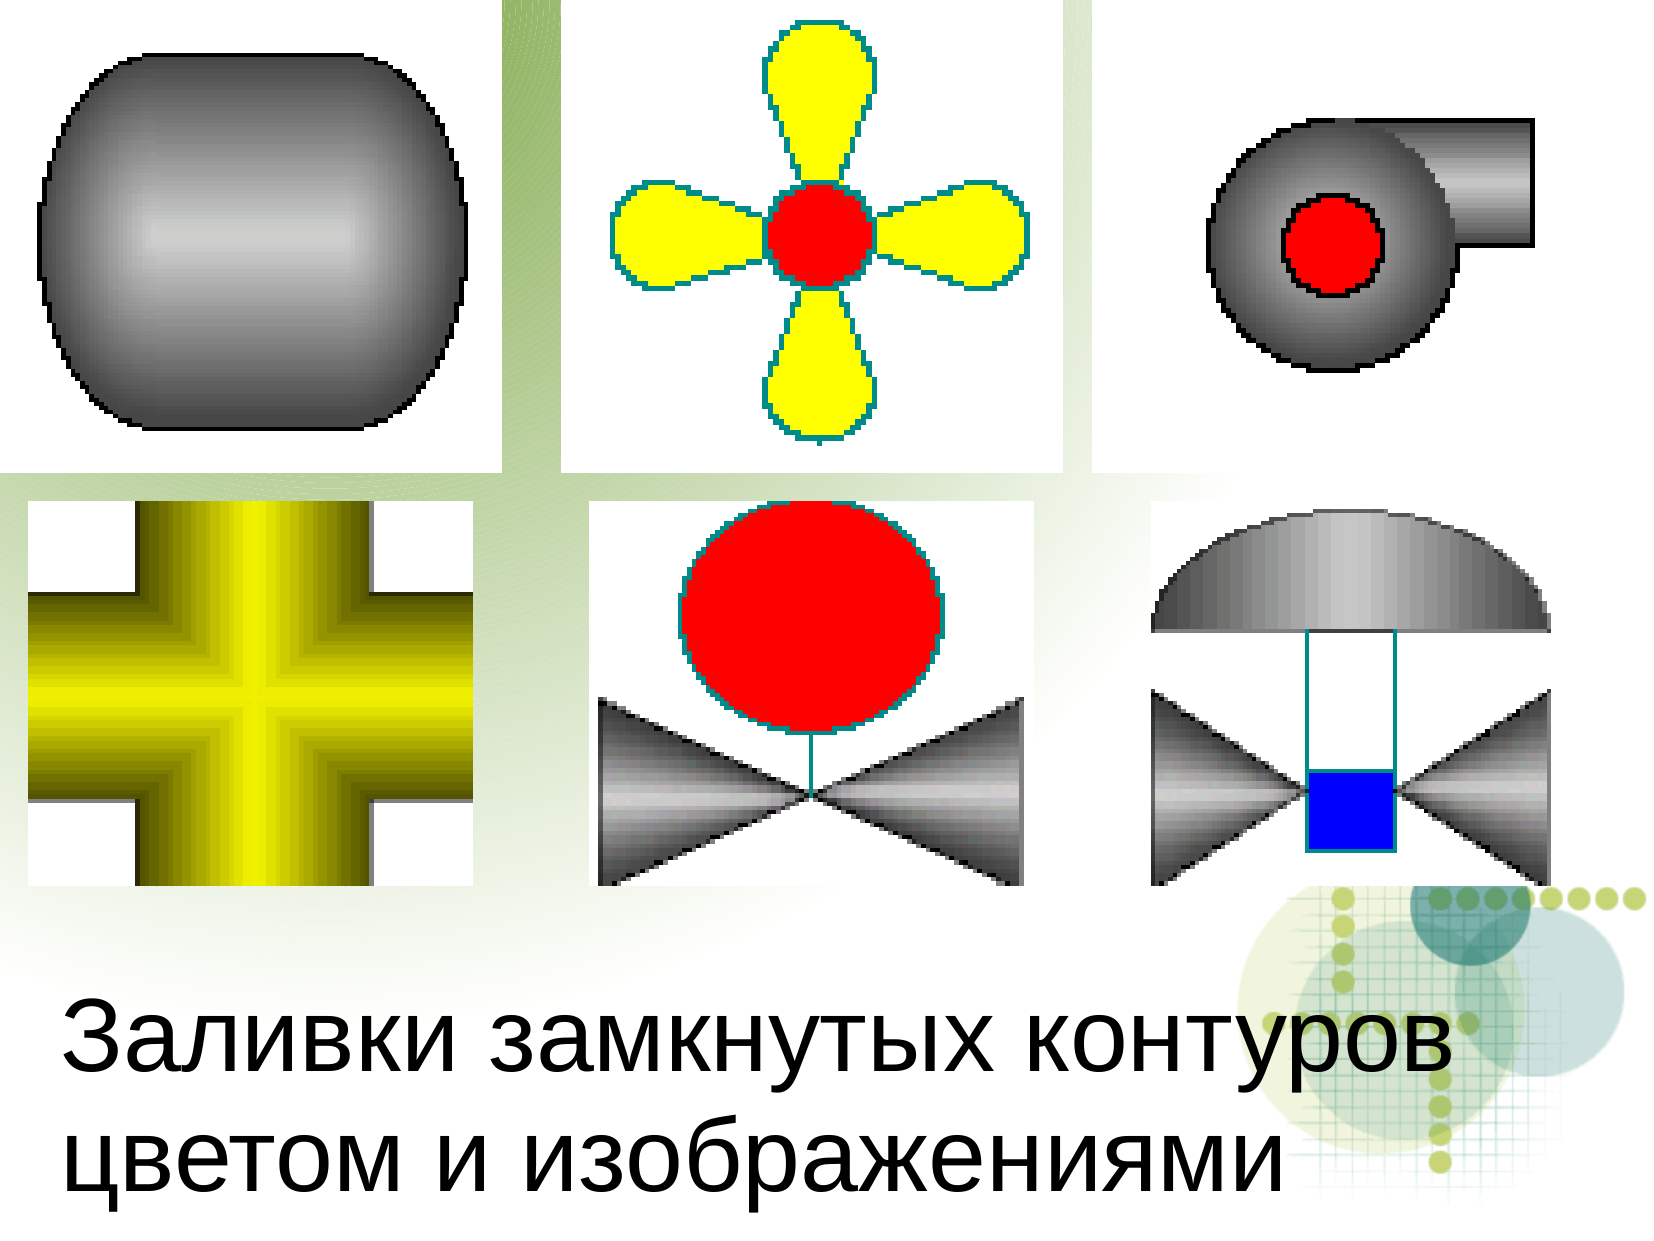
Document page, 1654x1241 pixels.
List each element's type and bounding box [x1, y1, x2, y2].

chart [59, 974, 1470, 1241]
picture [0, 0, 502, 473]
picture [28, 501, 473, 886]
picture [561, 0, 1063, 473]
picture [1151, 501, 1654, 1211]
picture [1092, 0, 1565, 473]
picture [589, 501, 1034, 886]
